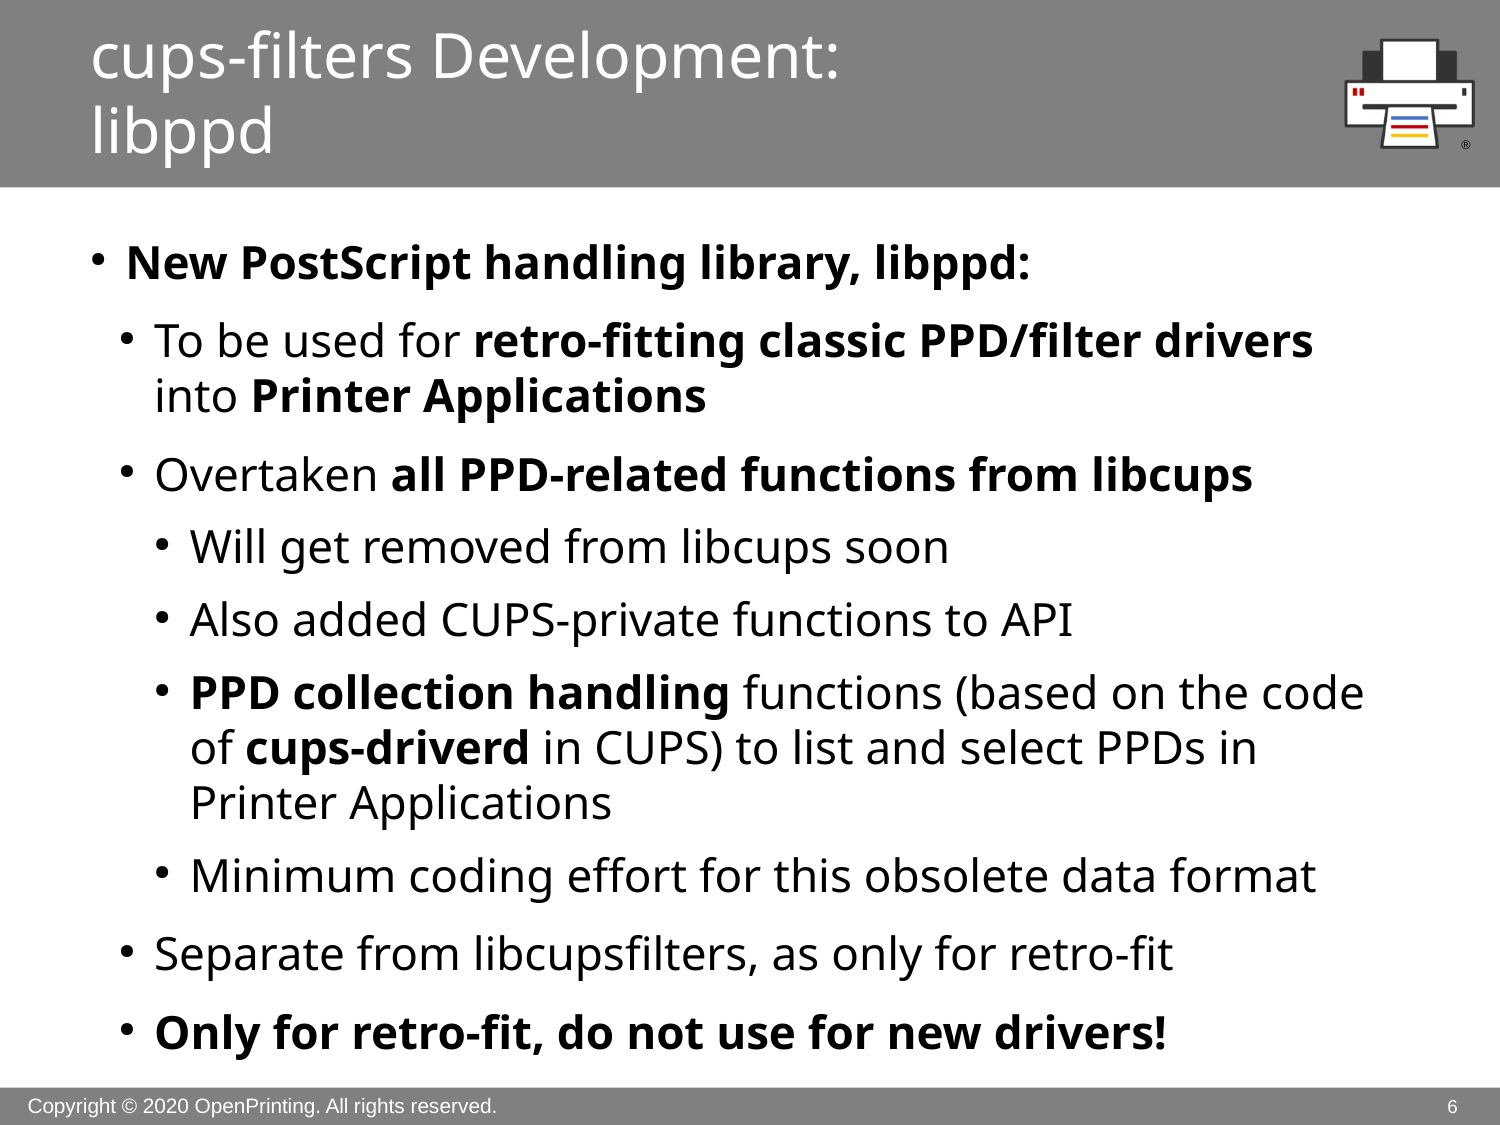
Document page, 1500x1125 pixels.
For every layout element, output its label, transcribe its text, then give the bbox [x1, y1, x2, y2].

list New PostScript handling library, libppd: To be used for retro-fitting classic PPD/filter drivers into Printer Applications Overtaken all PPD-related functions from libcups Will get removed from libcups soon Also added CUPS-private functions to API PPD collection handling functions (based on the code of cups-driverd in CUPS) to list and select PPDs in Printer Applications Minimum coding effort for this obsolete data format Separate from libcupsfilters, as only for retro-fit Only for retro-fit, do not use for new drivers! [75, 224, 1425, 1067]
title cups-filters Development: libppd [75, 7, 1317, 175]
slide_number <number> [1405, 1087, 1500, 1125]
picture [1339, 33, 1480, 154]
